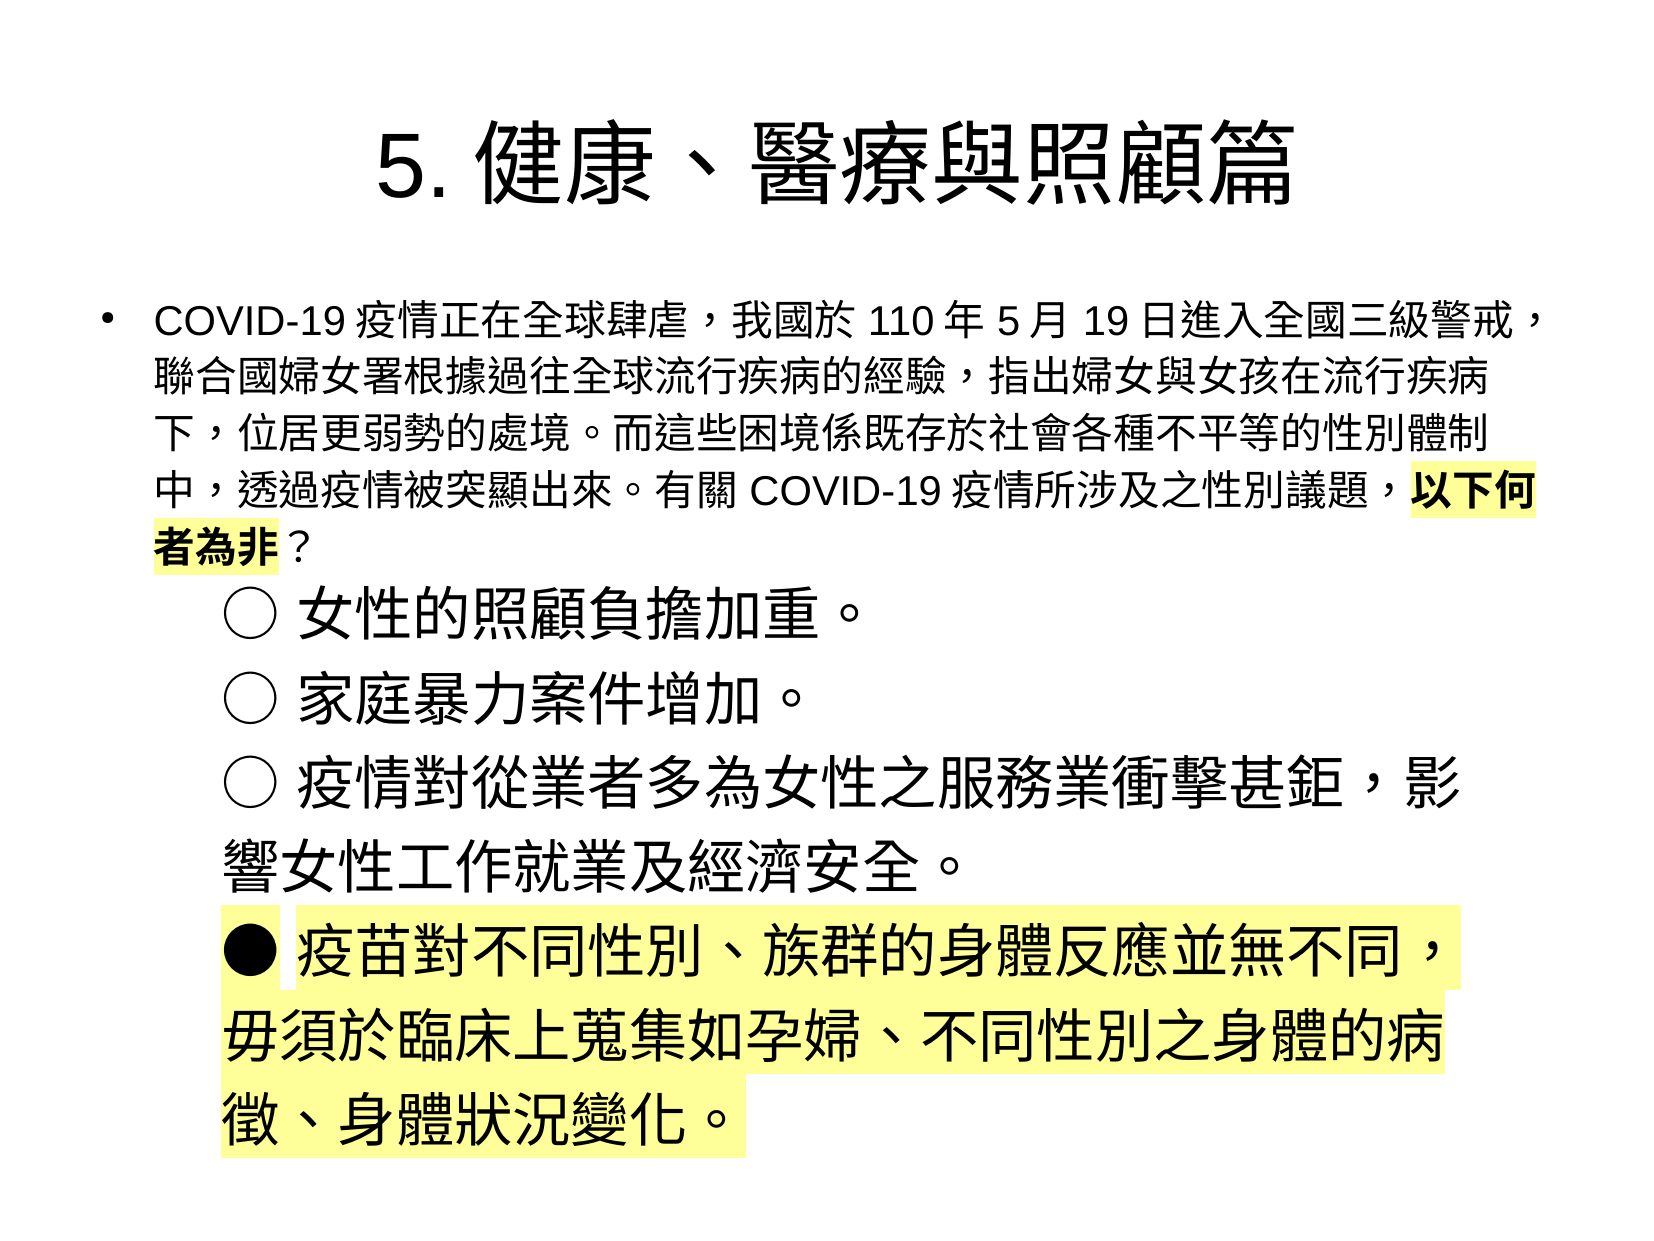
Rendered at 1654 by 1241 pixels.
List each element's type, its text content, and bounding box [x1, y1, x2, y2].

text_box ○女性的照顧負擔加重。 ○家庭暴力案件增加。 ○疫情對從業者多為女性之服務業衝擊甚鉅，影響女性工作就業及經濟安全。 ●疫苗對不同性別、族群的身體反應並無不同，毋須於臨床上蒐集如孕婦、不同性別之身體的病徵、身體狀況變化。 [206, 561, 1506, 1134]
title 5.健康、醫療與照顧篇 [76, 58, 1565, 266]
list COVID-19疫情正在全球肆虐，我國於110年5月19日進入全國三級警戒，聯合國婦女署根據過往全球流行疾病的經驗，指出婦女與女孩在流行疾病下，位居更弱勢的處境。而這些困境係既存於社會各種不平等的性別體制中，透過疫情被突顯出來。有關COVID-19疫情所涉及之性別議題，以下何者為非？ [82, 290, 1571, 1010]
